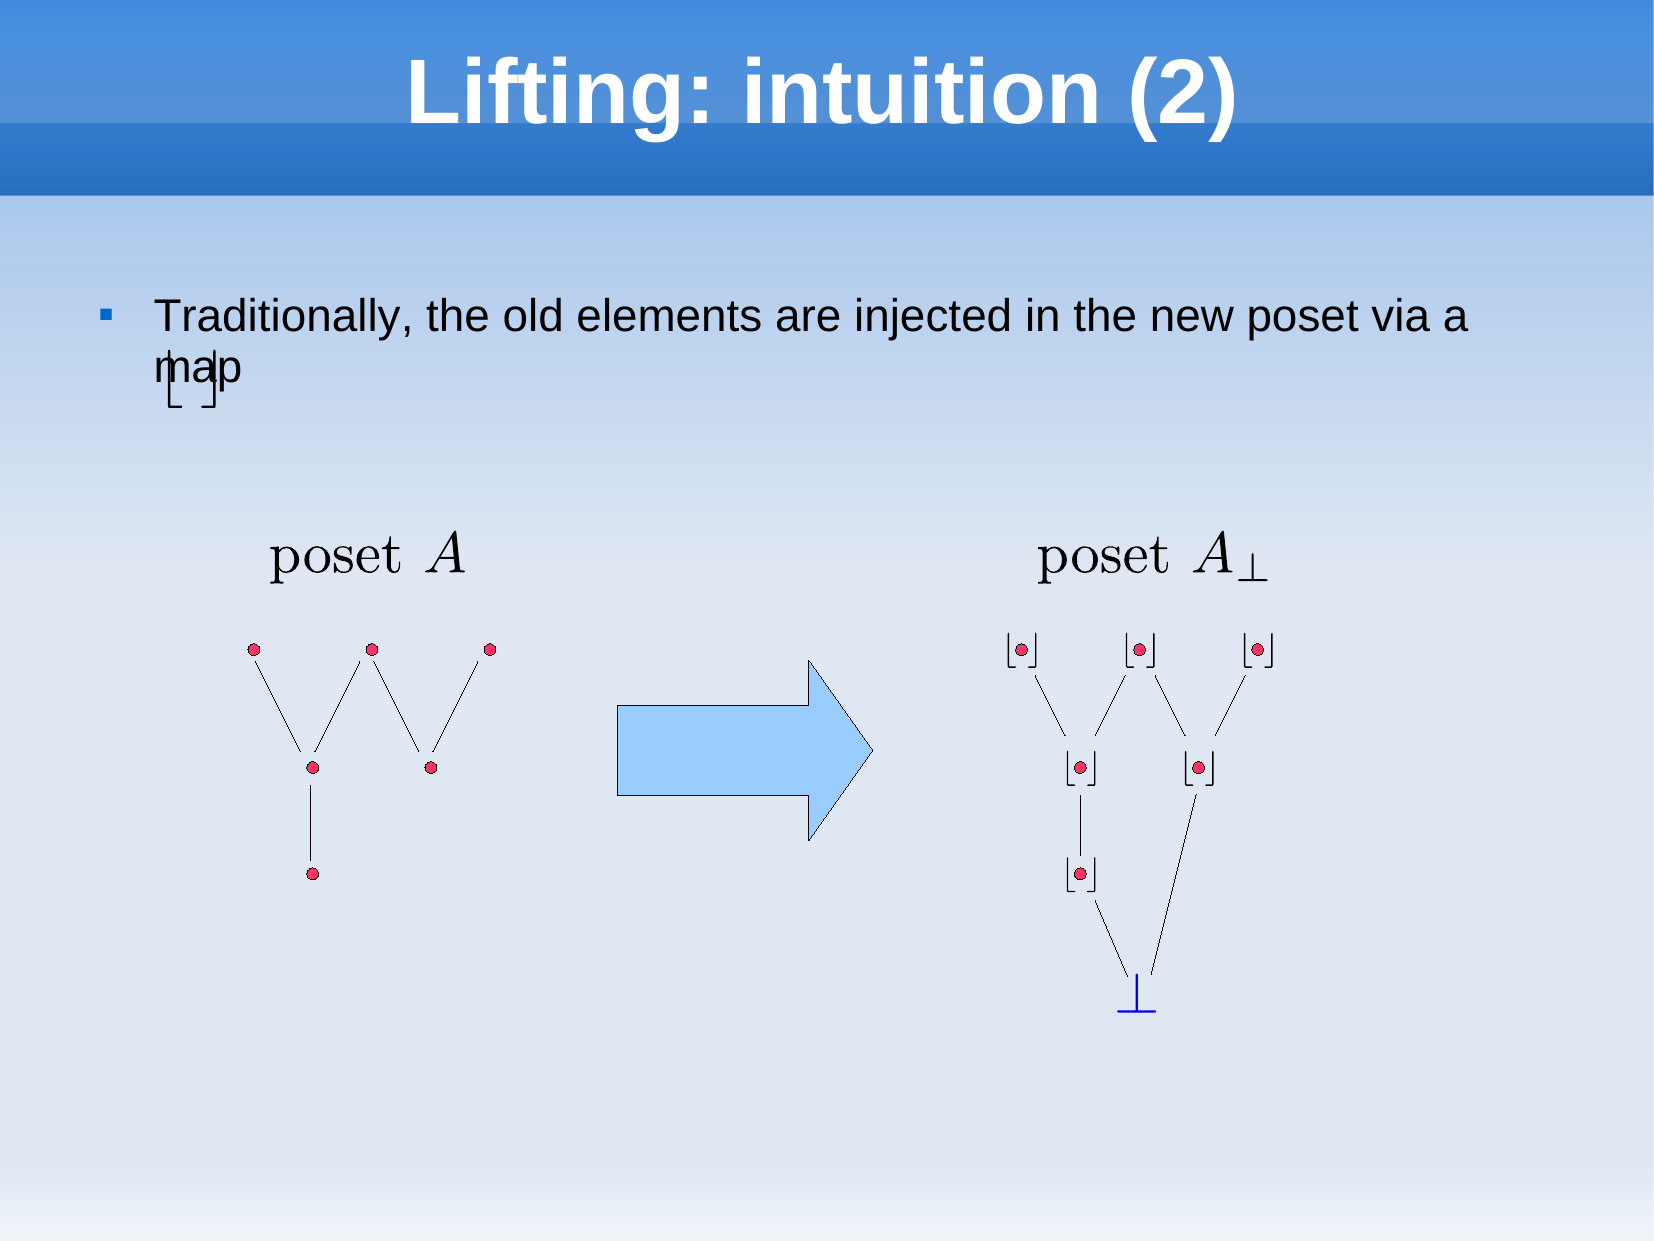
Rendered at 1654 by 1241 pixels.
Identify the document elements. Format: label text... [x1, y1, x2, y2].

text_box [484, 643, 496, 656]
list Traditionally, the old elements are injected in the new poset via a map [82, 290, 1571, 1109]
title Lifting: intuition (2) [59, 0, 1588, 188]
text_box [424, 761, 437, 774]
picture [0, 0, 1654, 1241]
text_box [366, 643, 378, 656]
text_box [247, 643, 260, 656]
text_box [306, 761, 319, 774]
text_box [617, 660, 873, 841]
text_box [306, 867, 319, 880]
